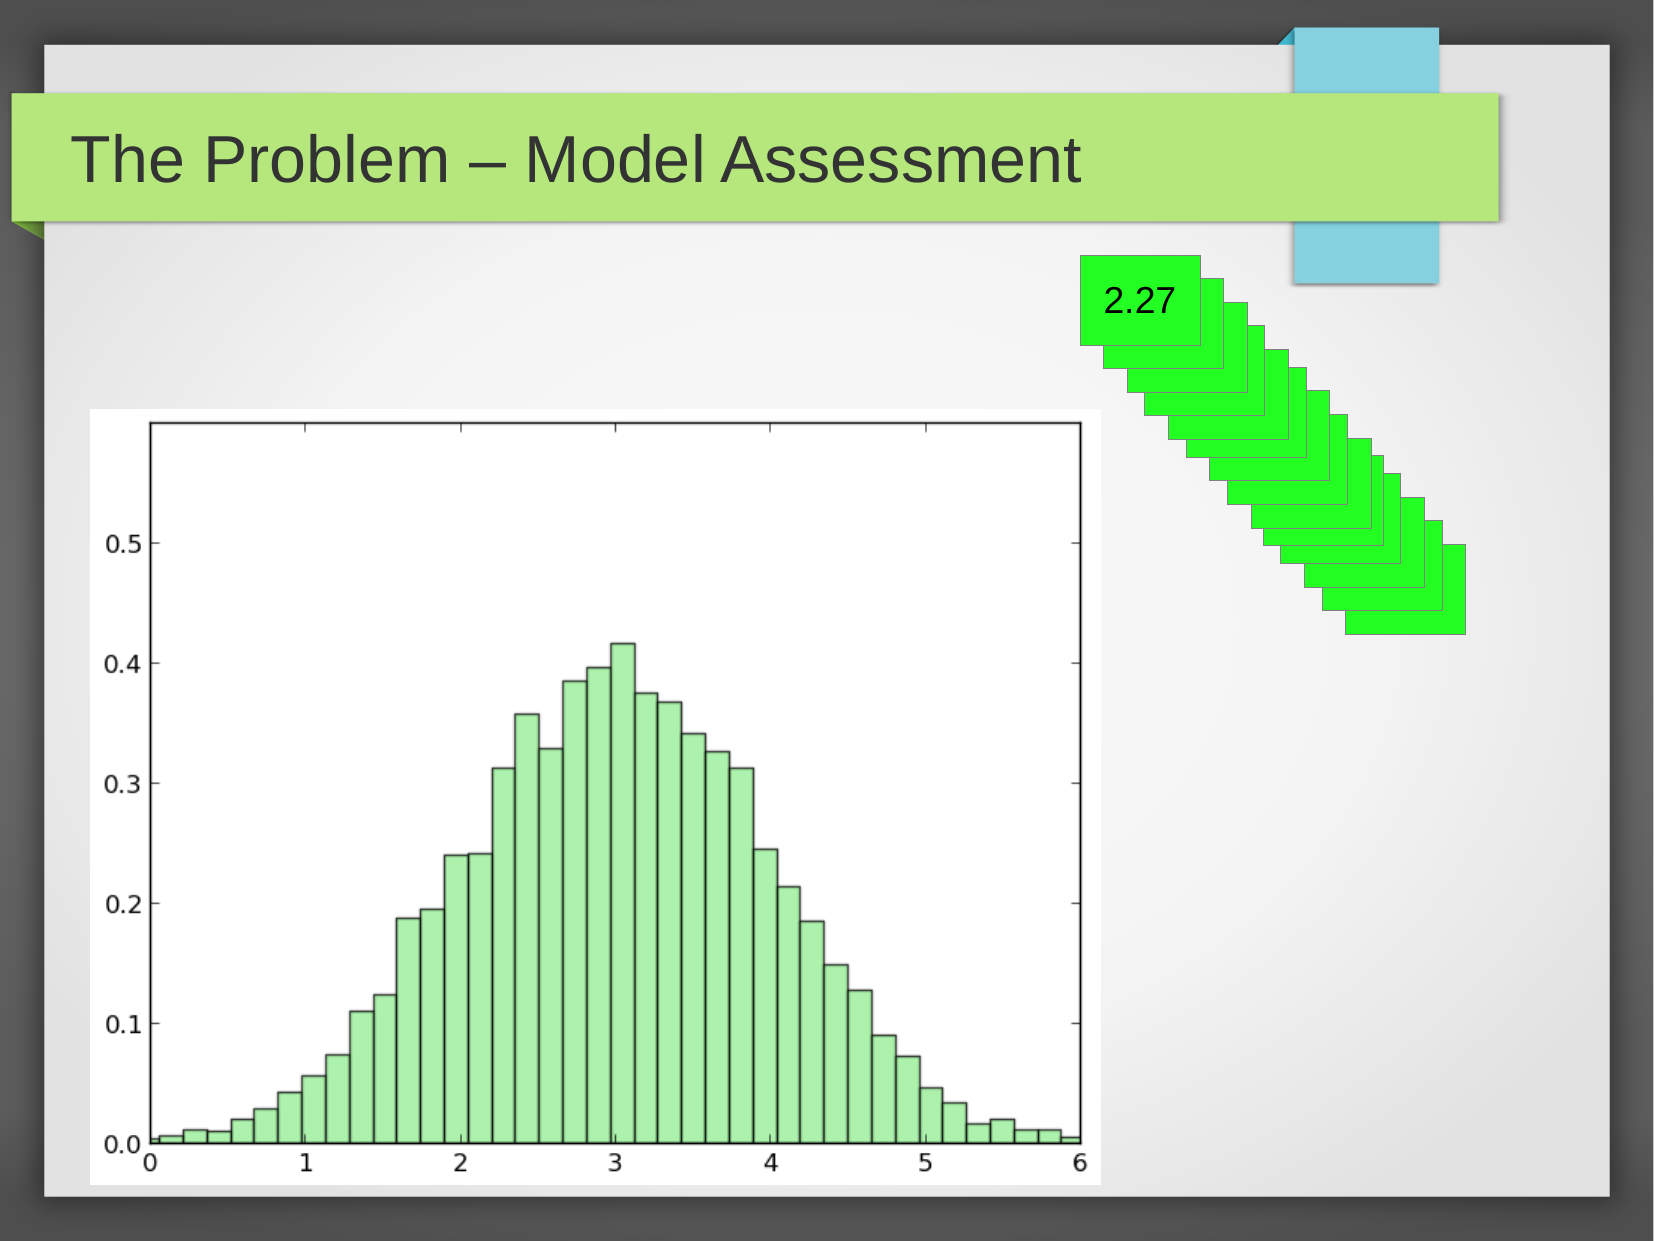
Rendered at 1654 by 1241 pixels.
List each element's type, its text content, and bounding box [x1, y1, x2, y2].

text_box [1103, 278, 1466, 635]
title The Problem – Model Assessment [70, 106, 1229, 213]
text_box 2.27 [1080, 255, 1201, 346]
picture [0, 0, 1654, 1241]
